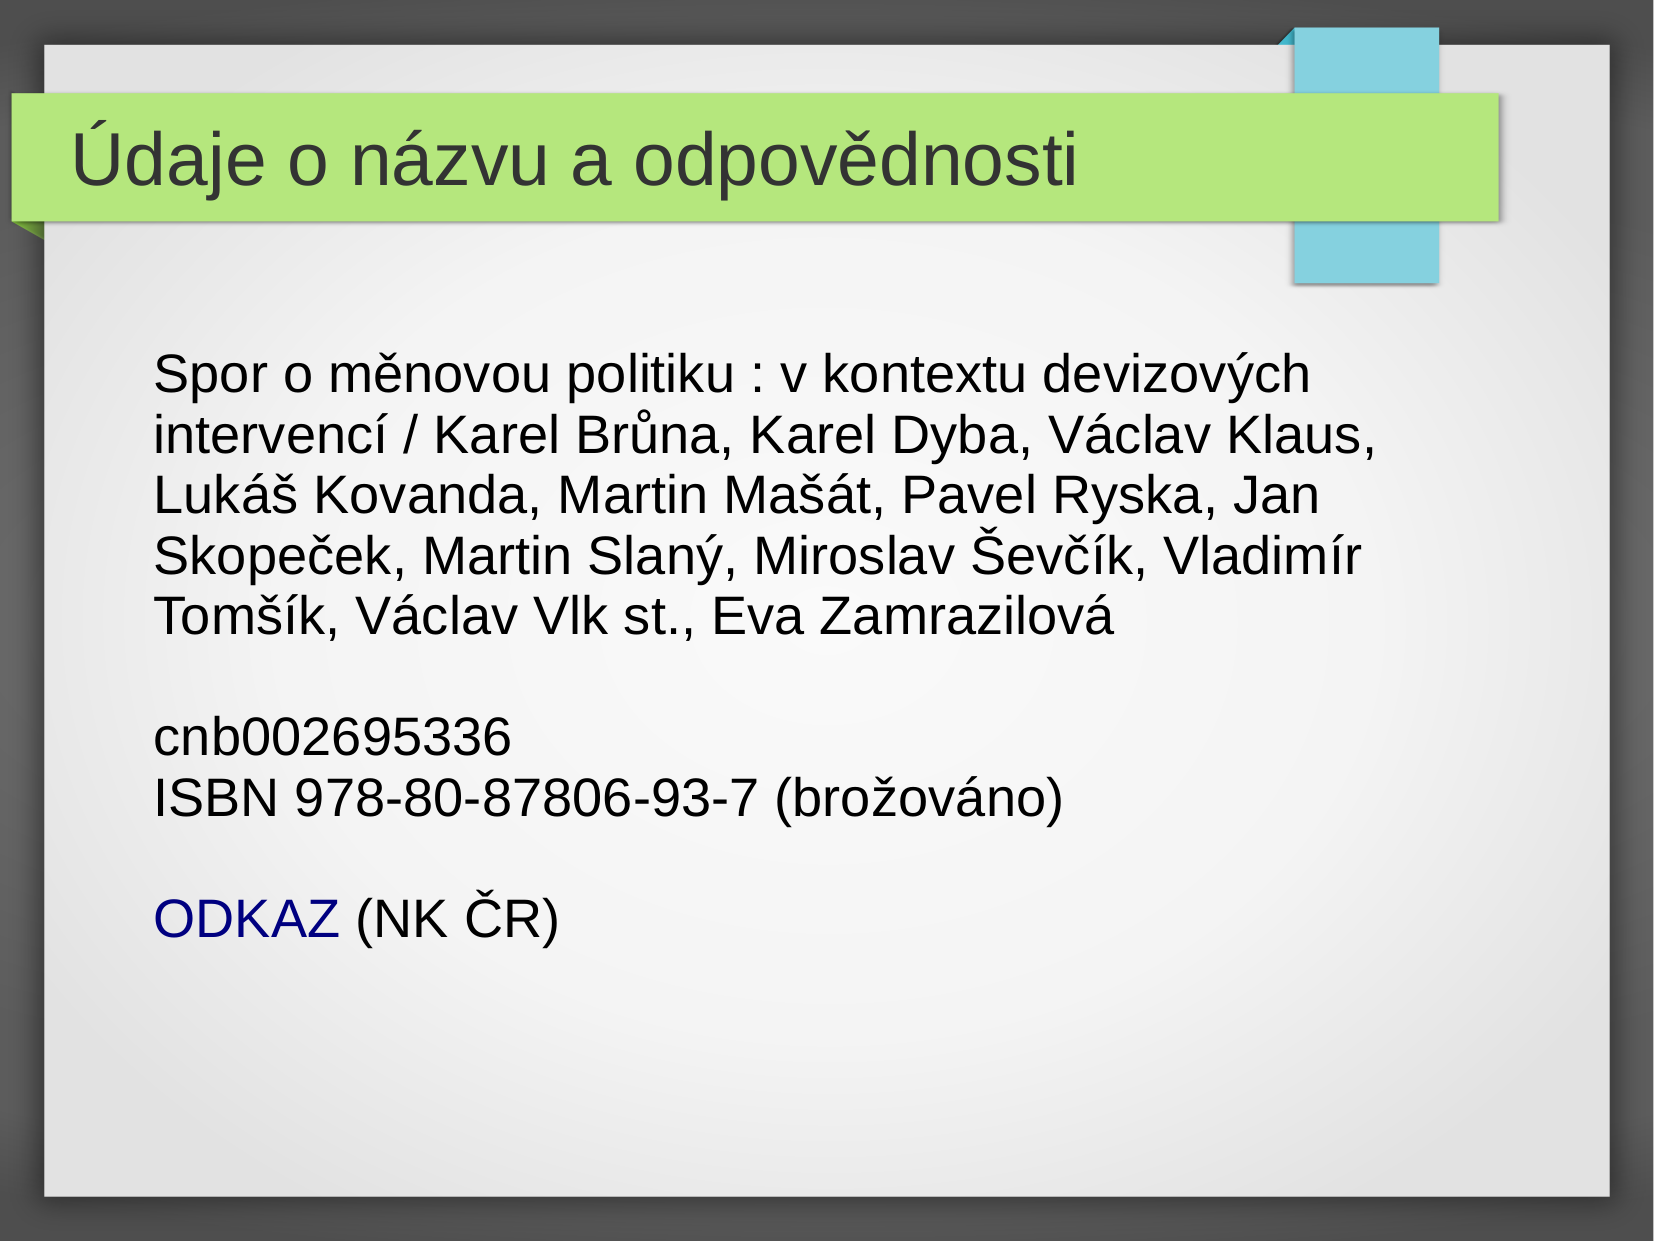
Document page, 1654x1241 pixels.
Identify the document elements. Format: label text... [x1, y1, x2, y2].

title Údaje o názvu a odpovědnosti [70, 106, 1229, 213]
picture [0, 0, 1654, 1241]
list Spor o měnovou politiku : v kontextu devizových intervencí / Karel Brůna, Karel Dyba, Václav Klaus, Lukáš Kovanda, Martin Mašát, Pavel Ryska, Jan Skopeček, Martin Slaný, Miroslav Ševčík, Vladimír Tomšík, Václav Vlk st., Eva Zamrazilová cnb002695336 ISBN 978-80-87806-93-7 (brožováno) ODKAZ (NK ČR) [82, 343, 1538, 1063]
